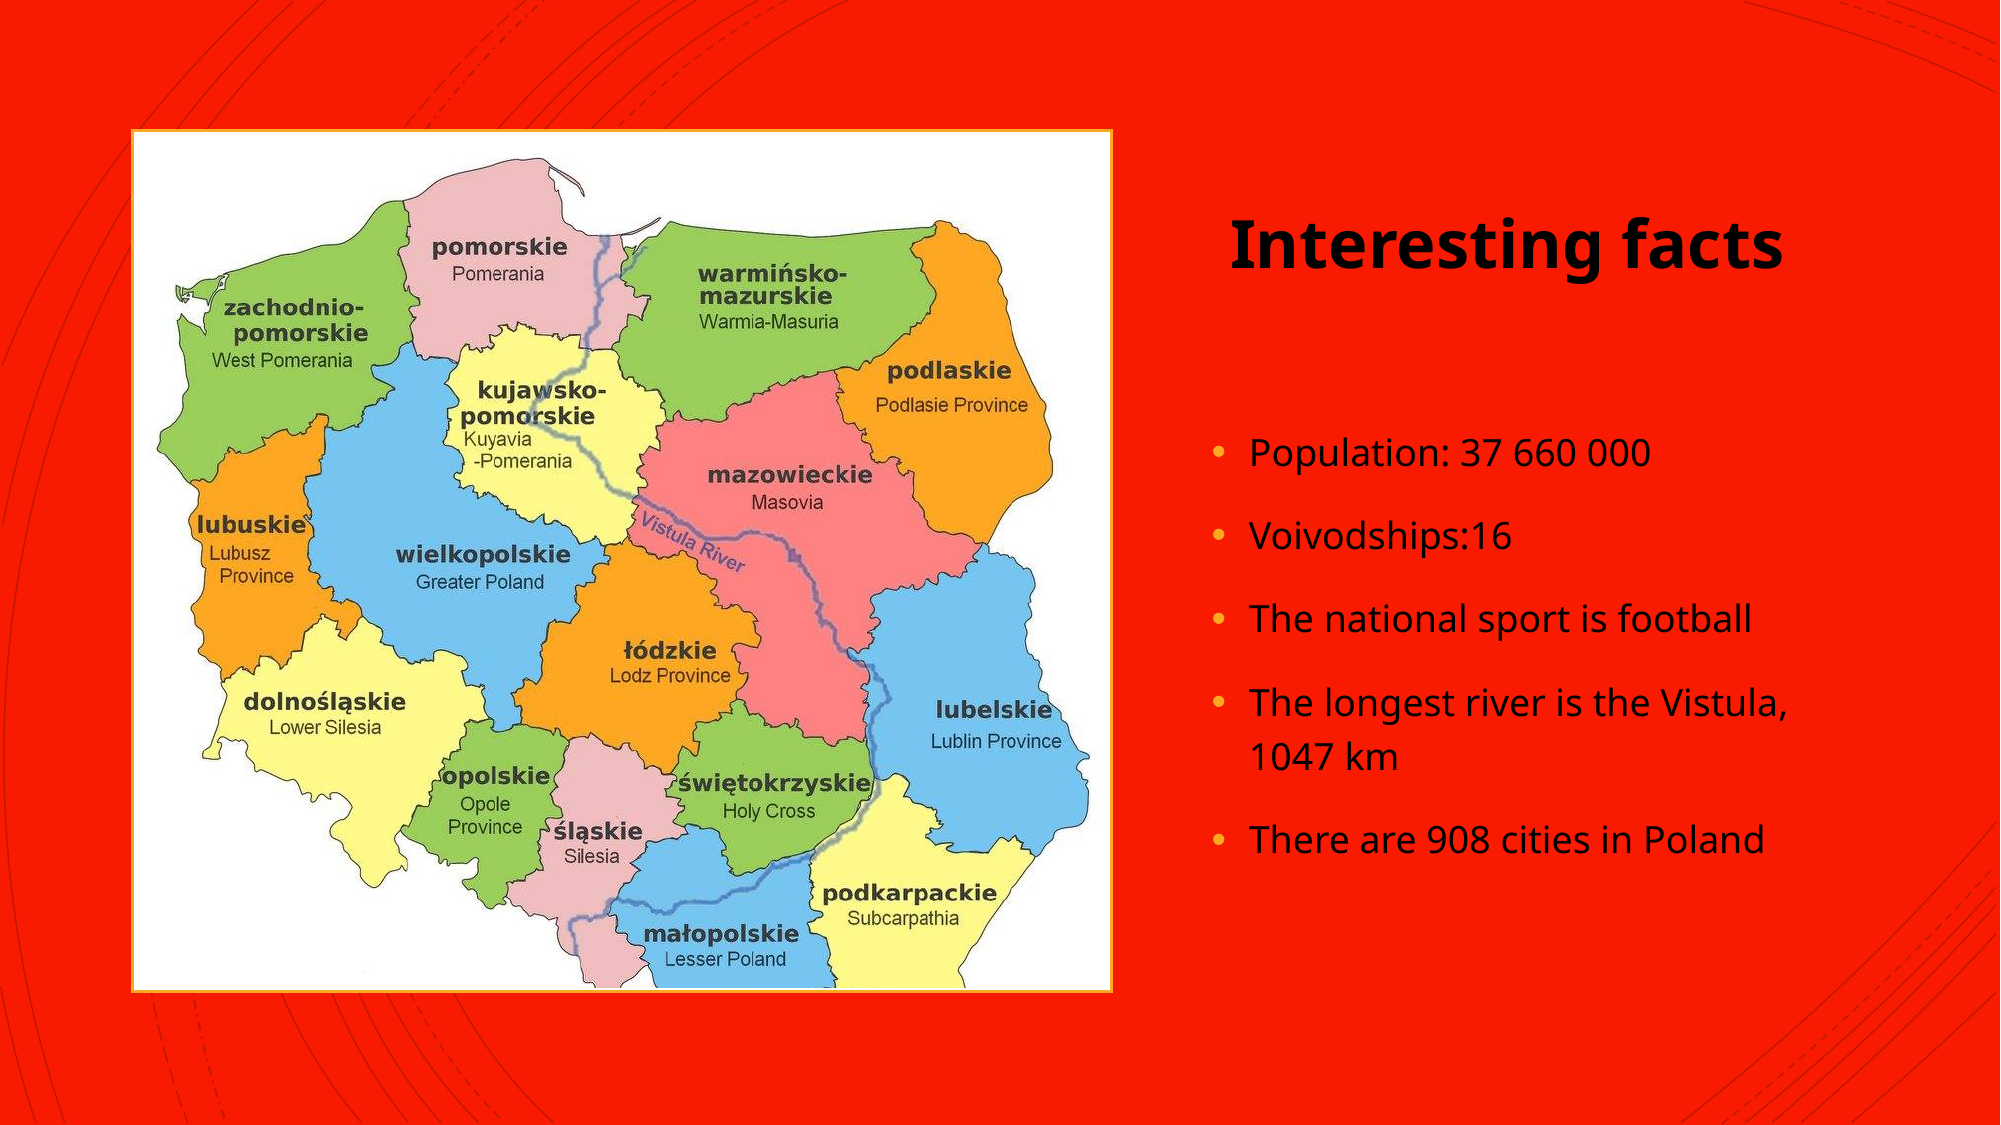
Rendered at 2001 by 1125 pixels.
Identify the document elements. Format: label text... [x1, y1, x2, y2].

text_box [0, 0, 2000, 1125]
picture [149, 157, 1098, 988]
list Population: 37 660 000 Voivodships:16 The national sport is football The longest river is the Vistula, 1047 km There are 908 cities in Poland [1196, 383, 1869, 987]
title Interesting facts [1192, 130, 1869, 366]
